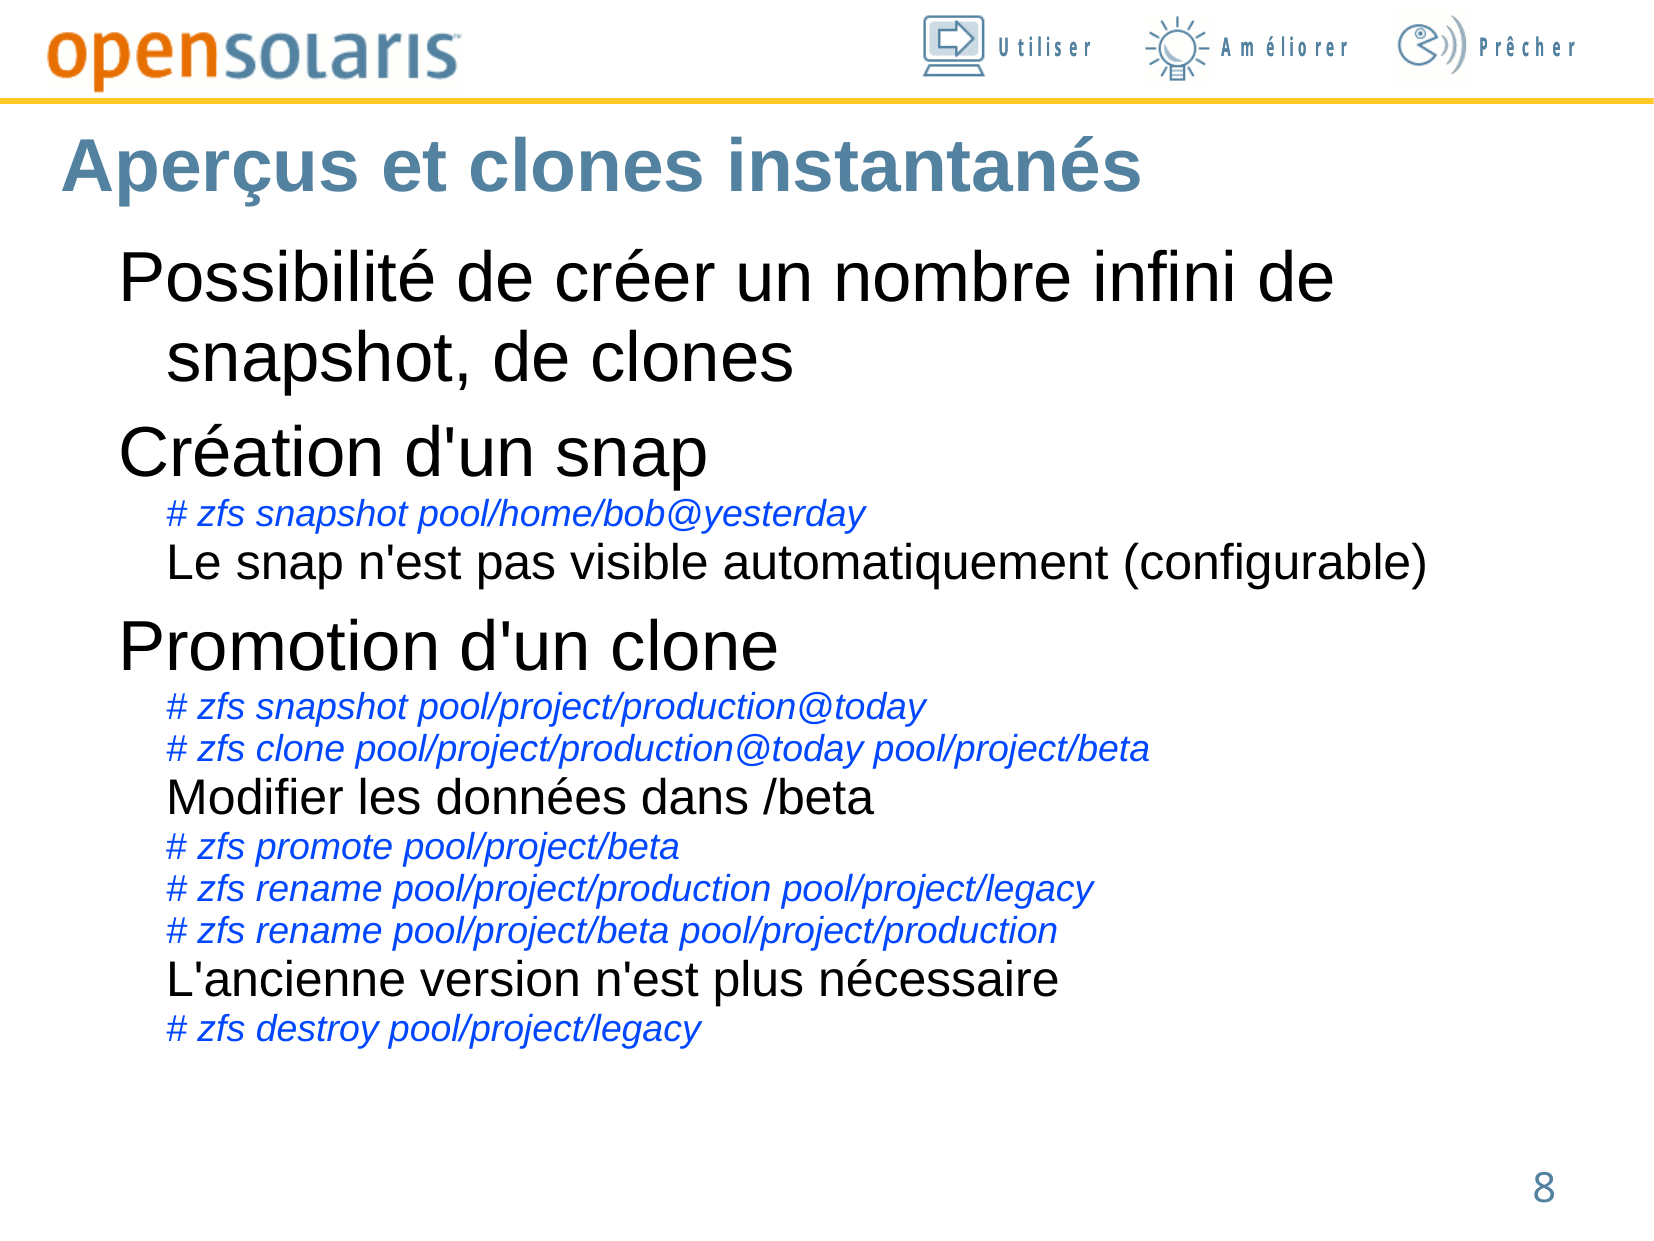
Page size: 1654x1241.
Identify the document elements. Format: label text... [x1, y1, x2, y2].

title Aperçus et clones instantanés [60, 120, 1534, 211]
list Possibilité de créer un nombre infini de snapshot, de clones Création d'un snap # zfs snapshot pool/home/bob@yesterday Le snap n'est pas visible automatiquement (configurable) Promotion d'un clone # zfs snapshot pool/project/production@today # zfs clone pool/project/production@today pool/project/beta Modifier les données dans /beta # zfs promote pool/project/beta # zfs rename pool/project/production pool/project/legacy # zfs rename pool/project/beta pool/project/production L'ancienne version n'est plus nécessaire # zfs destroy pool/project/legacy [98, 237, 1556, 1223]
picture [46, 31, 462, 94]
